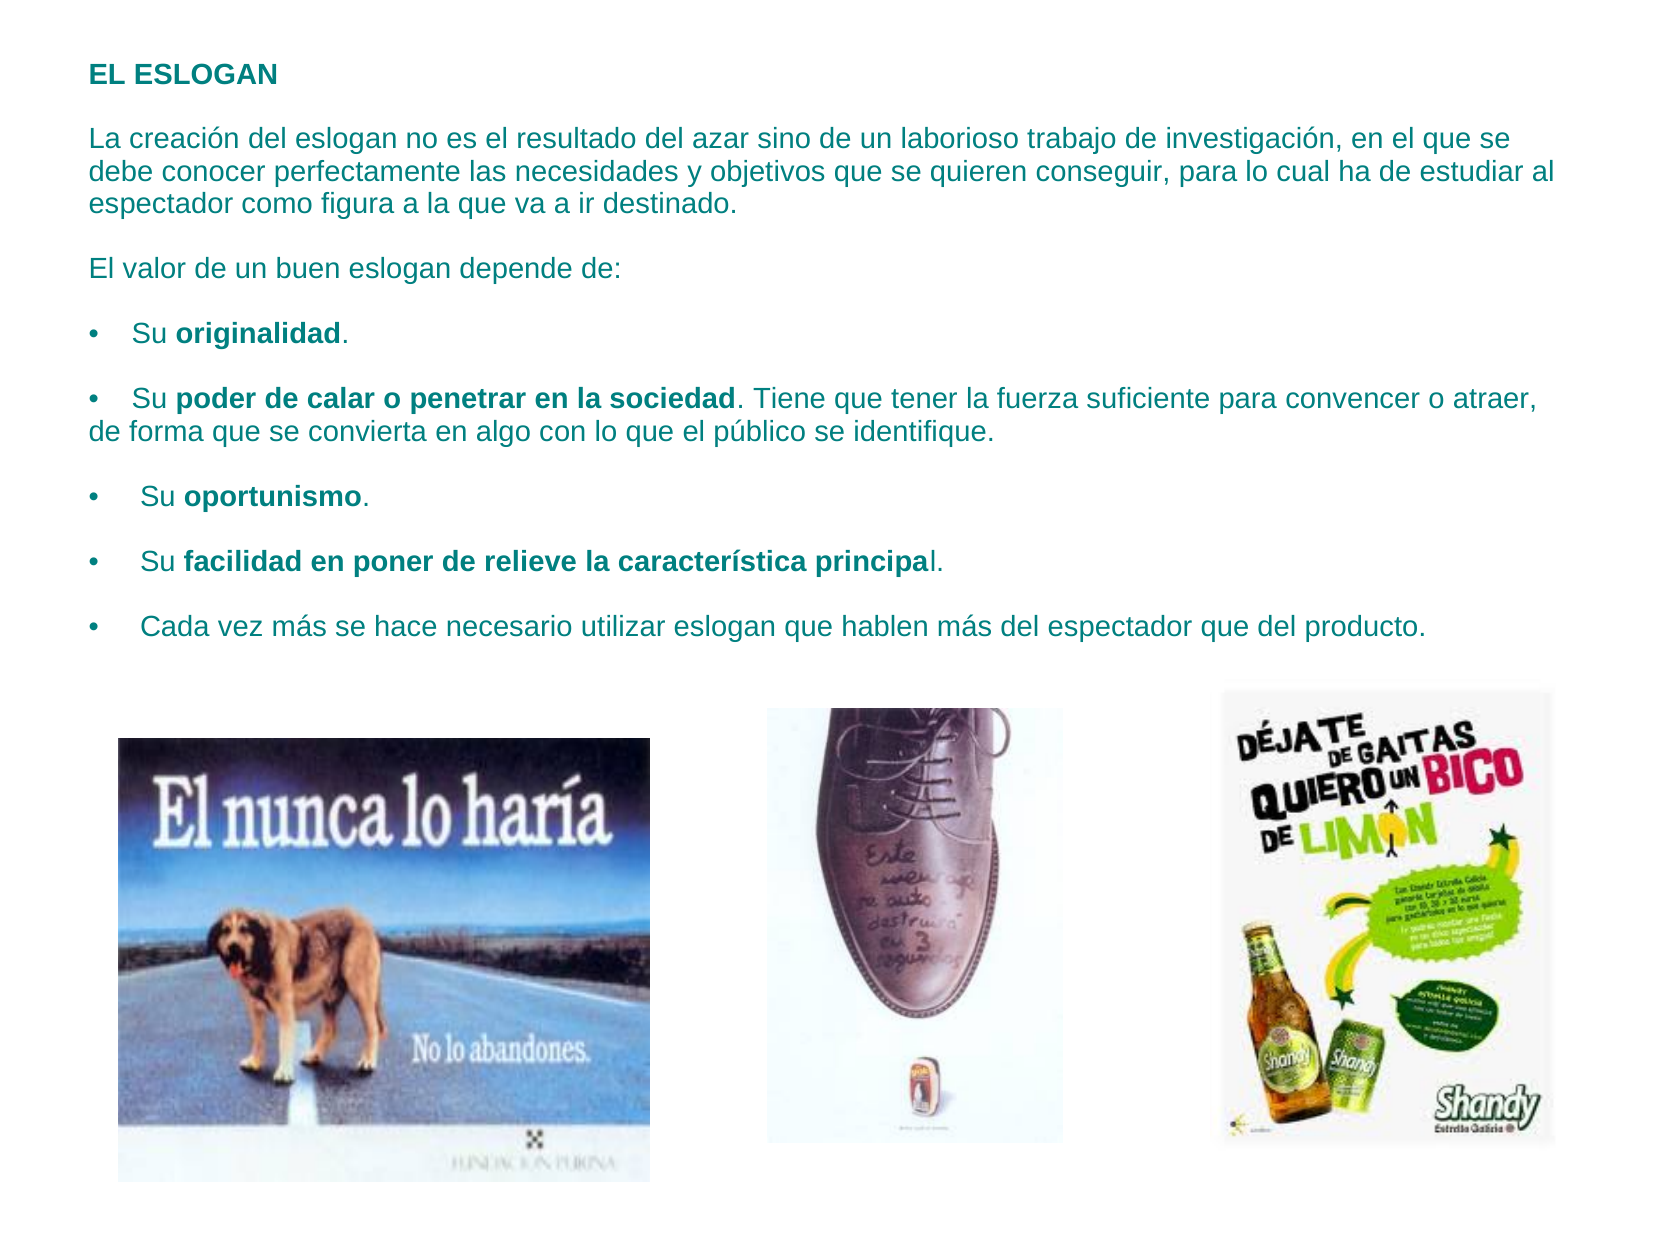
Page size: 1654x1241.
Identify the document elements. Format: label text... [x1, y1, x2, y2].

picture [118, 738, 650, 1182]
title EL ESLOGAN La creación del eslogan no es el resultado del azar sino de un laborioso trabajo de investigación, en el que se debe conocer perfectamente las necesidades y objetivos que se quieren conseguir, para lo cual ha de estudiar al espectador como figura a la que va a ir destinado. El valor de un buen eslogan depende de: • Su originalidad. • Su poder de calar o penetrar en la sociedad. Tiene que tener la fuerza suficiente para convencer o atraer, de forma que se convierta en algo con lo que el público se identifique. • Su oportunismo. • Su facilidad en poner de relieve la característica principal. • Cada vez más se hace necesario utilizar eslogan que hablen más del espectador que del producto. [88, 52, 1577, 647]
picture [1210, 679, 1565, 1156]
picture [767, 708, 1063, 1143]
